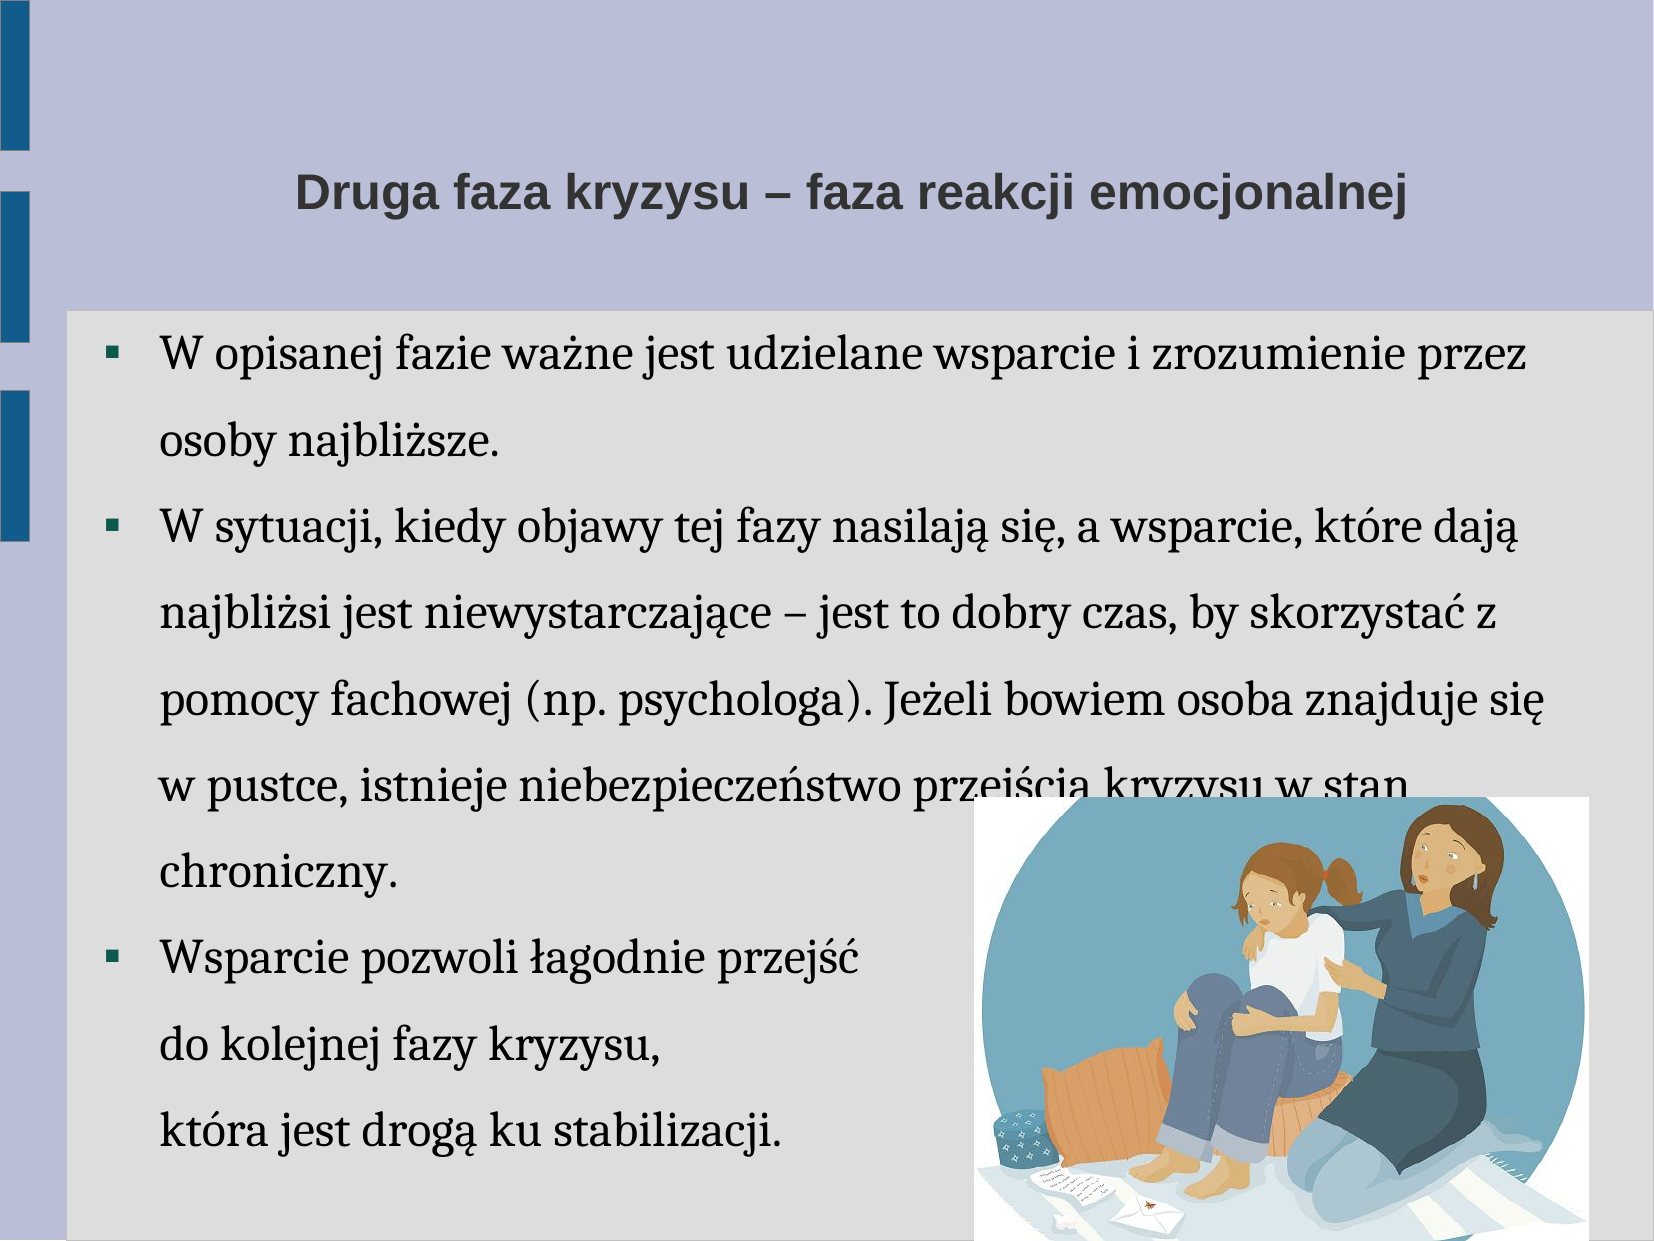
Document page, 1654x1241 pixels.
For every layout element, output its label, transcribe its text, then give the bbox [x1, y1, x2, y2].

picture [974, 797, 1589, 1241]
title Druga faza kryzysu – faza reakcji emocjonalnej [118, 88, 1531, 296]
list W opisanej fazie ważne jest udzielane wsparcie i zrozumienie przez osoby najbliższe. W sytuacji, kiedy objawy tej fazy nasilają się, a wsparcie, które dają najbliżsi jest niewystarczające – jest to dobry czas, by skorzystać z pomocy fachowej (np. psychologa). Jeżeli bowiem osoba znajduje się w pustce, istnieje niebezpieczeństwo przejścia kryzysu w stan chroniczny. Wsparcie pozwoli łagodnie przejść do kolejnej fazy kryzysu, która jest drogą ku stabilizacji. [88, 296, 1562, 1145]
